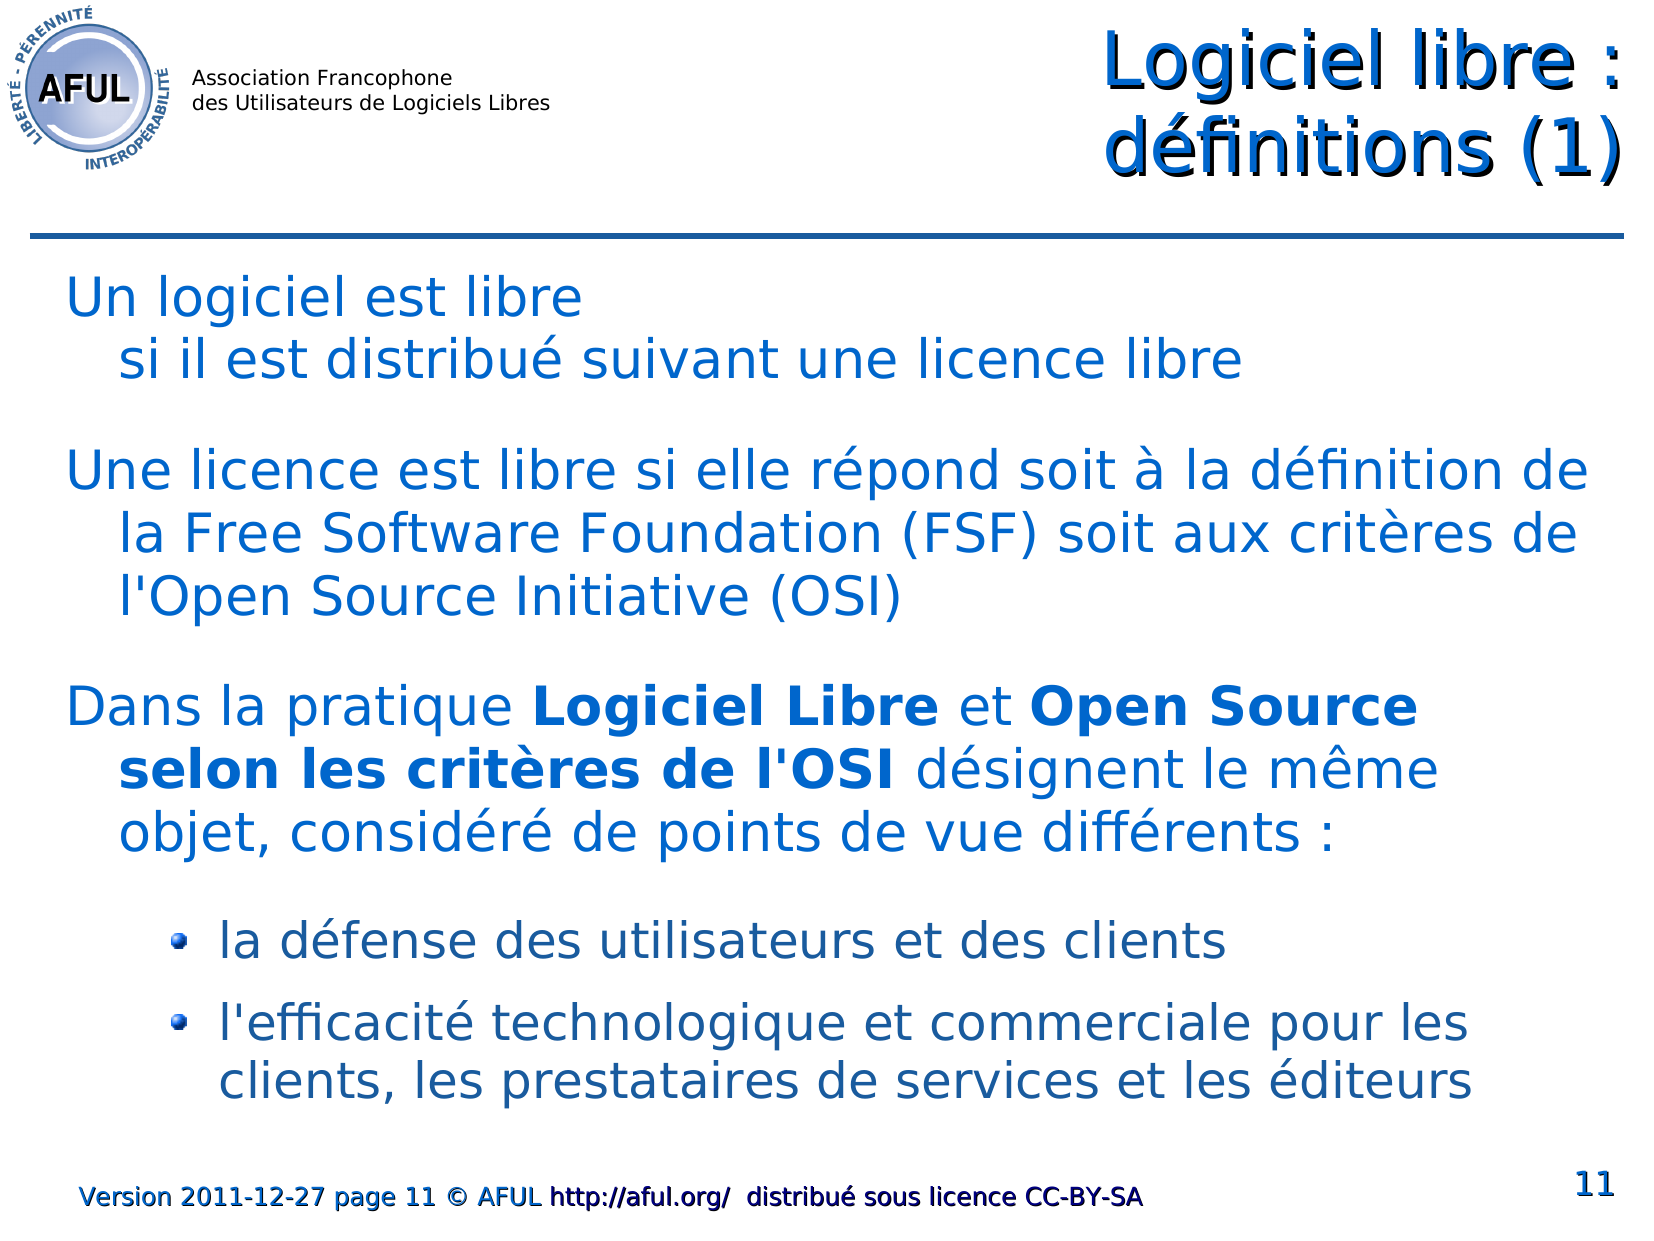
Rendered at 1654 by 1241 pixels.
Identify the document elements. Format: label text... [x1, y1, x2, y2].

picture [0, 0, 178, 178]
list Un logiciel est libre si il est distribué suivant une licence libre Une licence est libre si elle répond soit à la définition de la Free Software Foundation (FSF) soit aux critères de l'Open Source Initiative (OSI) Dans la pratique Logiciel Libre et Open Source selon les critères de l'OSI désignent le même objet, considéré de points de vue différents : la défense des utilisateurs et des clients l'efficacité technologique et commerciale pour les clients, les prestataires de services et les éditeurs [47, 265, 1595, 1211]
title Logiciel libre : définitions (1) [501, 0, 1625, 207]
